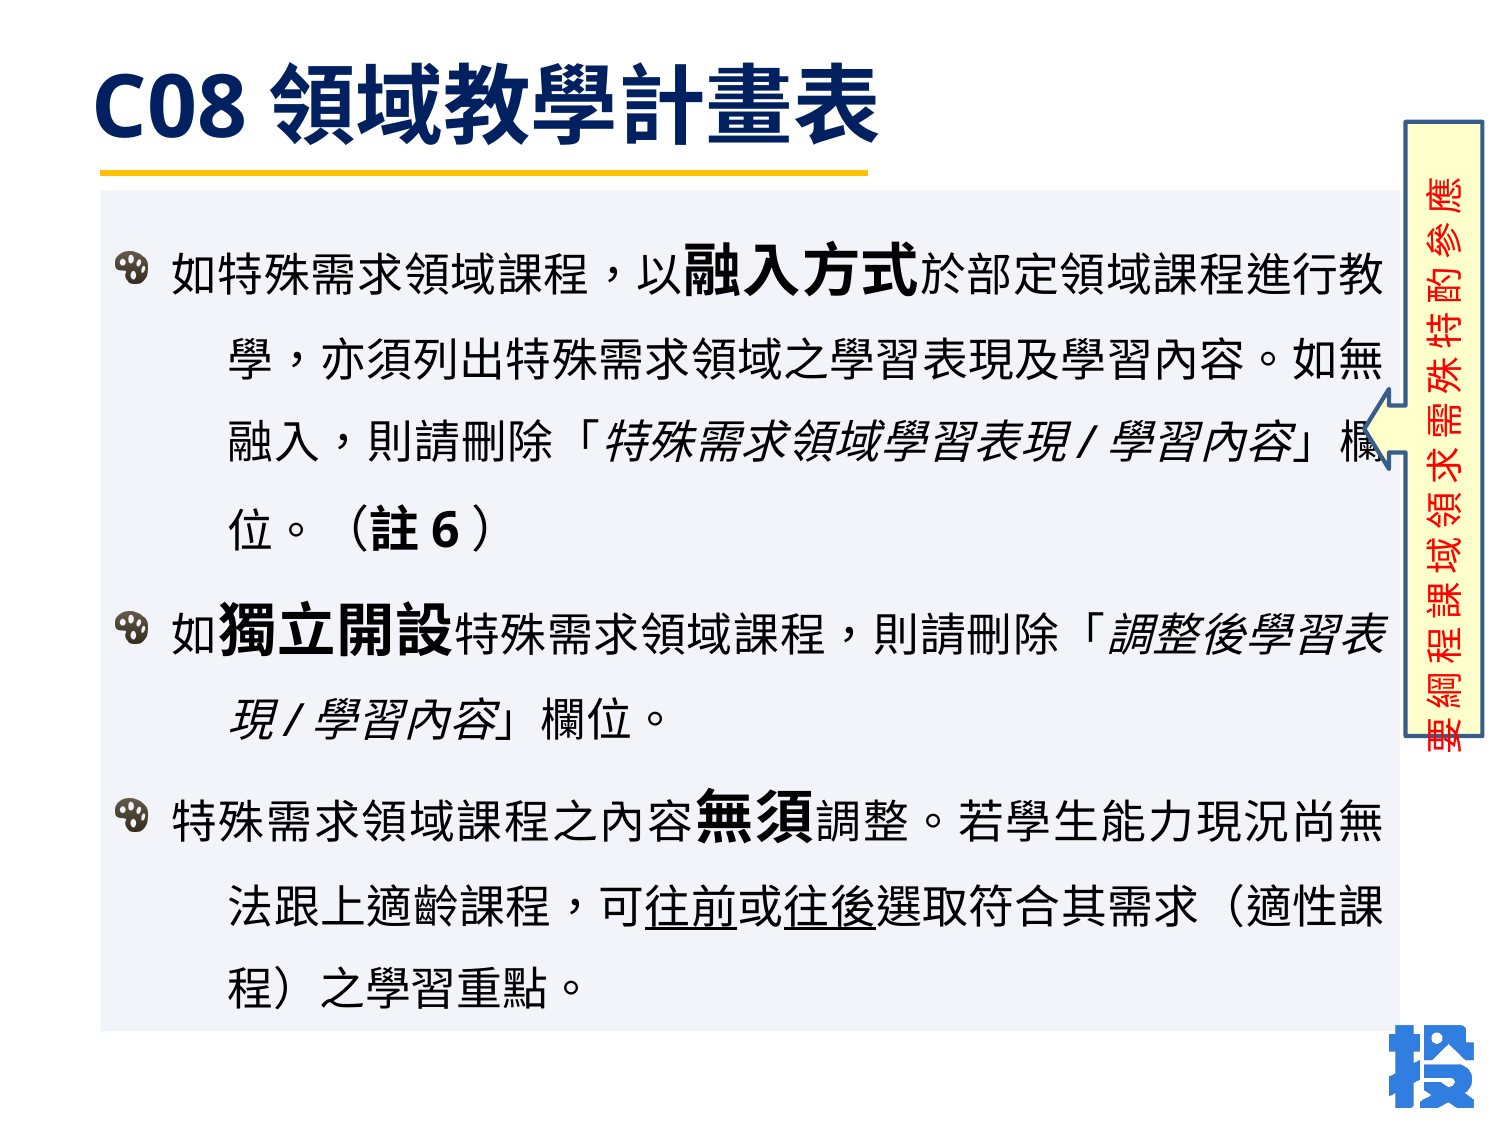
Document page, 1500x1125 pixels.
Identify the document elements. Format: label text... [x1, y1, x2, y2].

text_box 應參酌特殊需求領域課程綱要 [1364, 121, 1483, 737]
picture [1362, 997, 1500, 1125]
text_box 如特殊需求領域課程，以融入方式於部定領域課程進行教學，亦須列出特殊需求領域之學習表現及學習內容。如無融入，則請刪除「特殊需求領域學習表現/學習內容」欄位。（註6） 如獨立開設特殊需求領域課程，則請刪除「調整後學習表現/學習內容」欄位。 特殊需求領域課程之內容無須調整。若學生能力現況尚無法跟上適齡課程，可往前或往後選取符合其需求（適性課程）之學習重點。 [100, 190, 1400, 1032]
text_box C08領域教學計畫表 [76, 42, 1365, 164]
